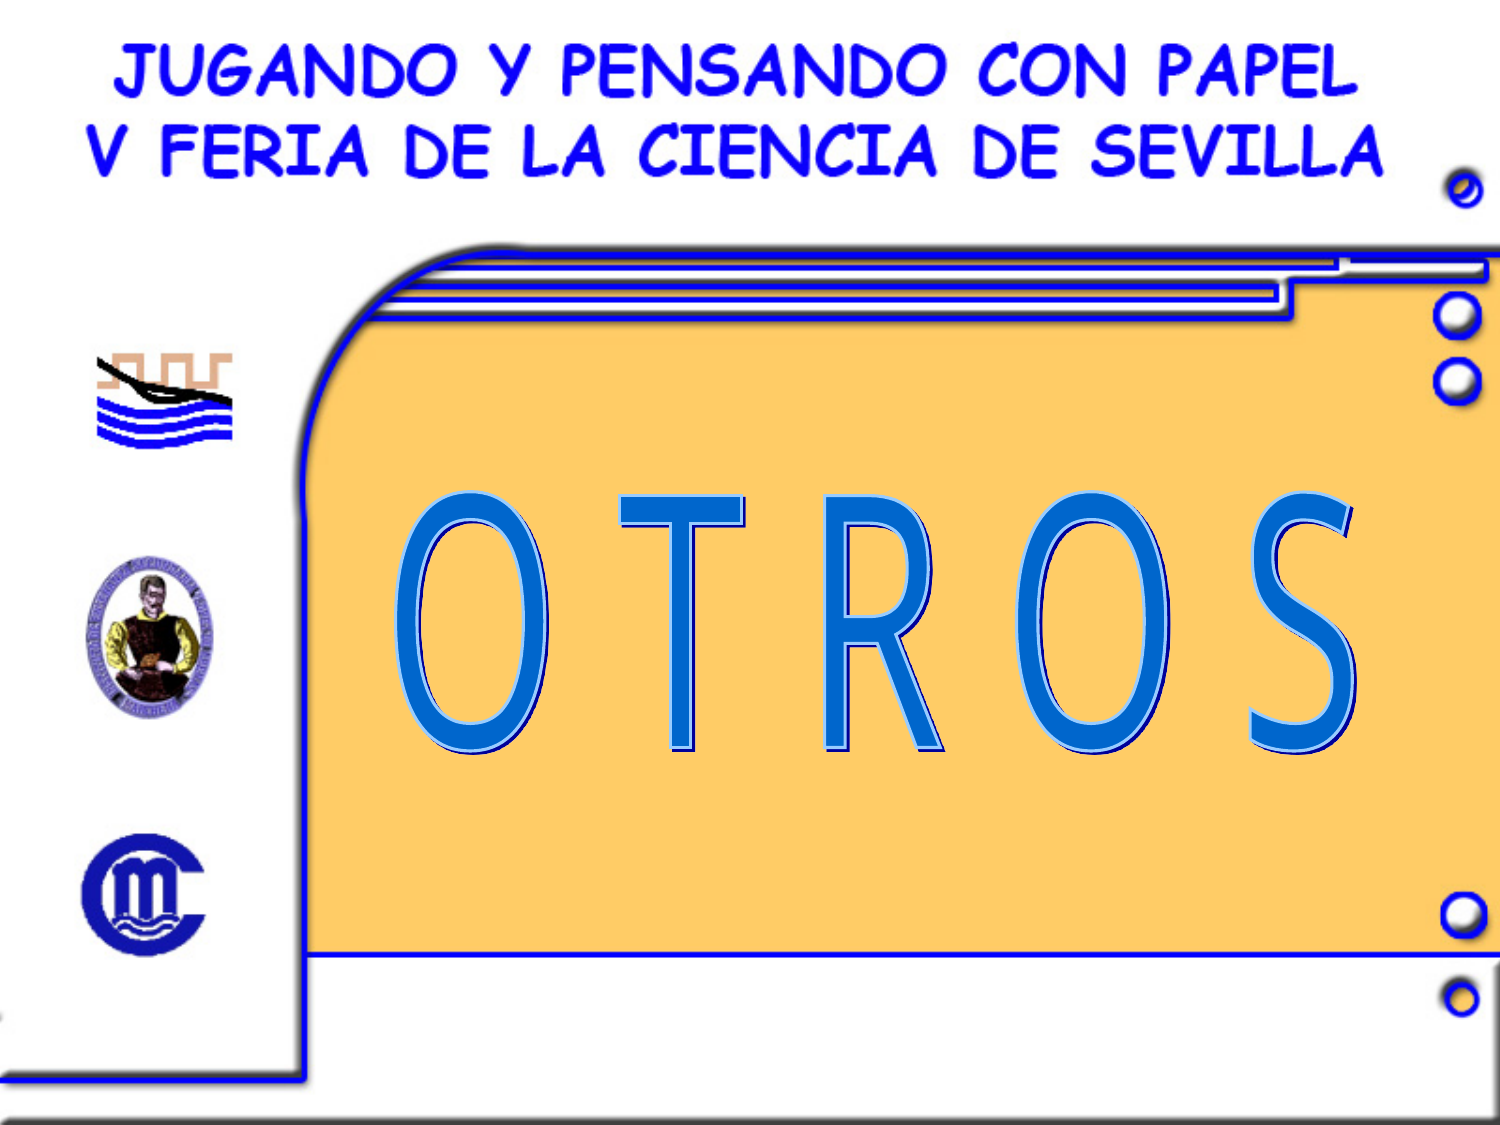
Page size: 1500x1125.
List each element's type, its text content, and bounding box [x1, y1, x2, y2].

text_box O T R O S [1250, 492, 1353, 752]
text_box O T R O S [1016, 491, 1166, 752]
text_box O T R O S [619, 495, 742, 748]
text_box O T R O S [824, 495, 941, 748]
picture [0, 0, 1500, 1125]
text_box O T R O S [395, 491, 545, 752]
